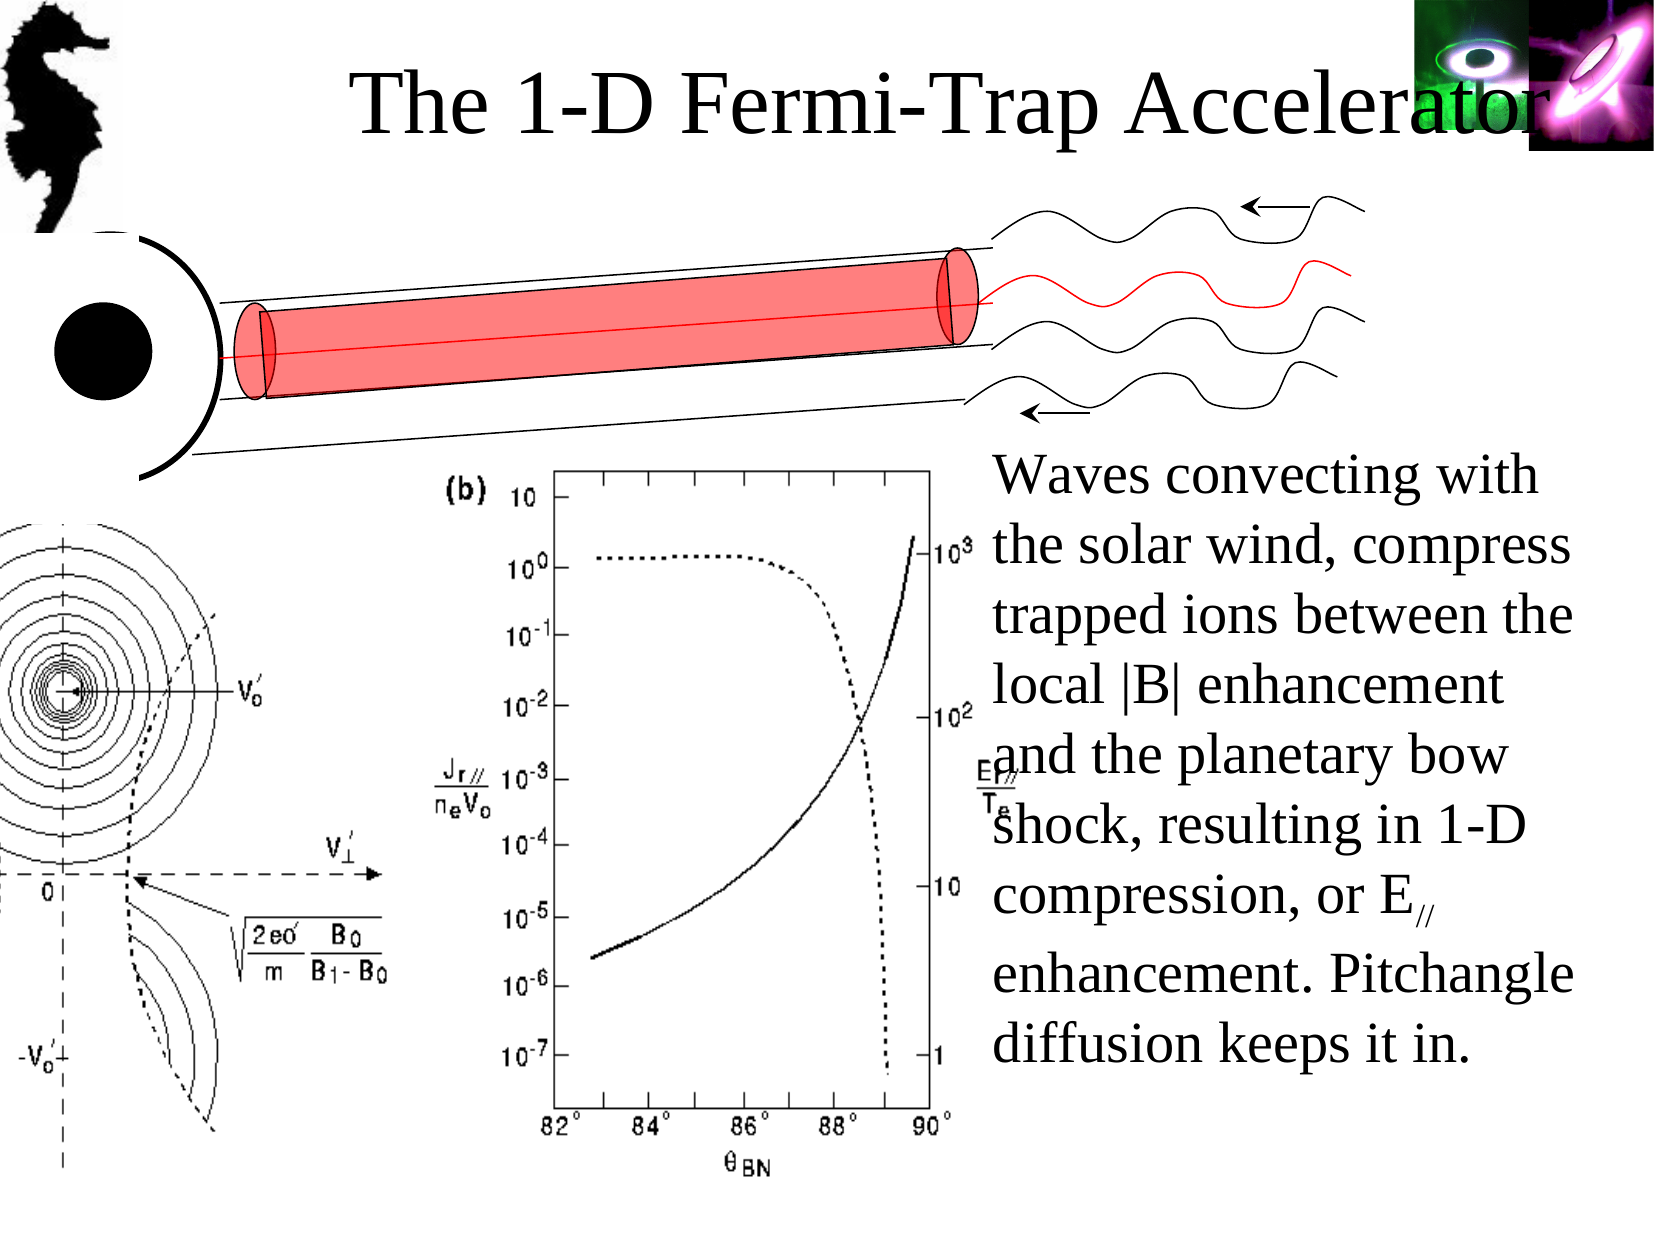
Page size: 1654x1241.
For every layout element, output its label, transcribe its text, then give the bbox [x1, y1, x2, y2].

title The 1-D Fermi-Trap Accelerator [248, 0, 1654, 207]
picture [0, 454, 1048, 1182]
text_box [234, 247, 979, 400]
text_box [0, 234, 152, 524]
picture [138, 454, 174, 475]
picture [0, 0, 123, 234]
text_box Waves convecting with the solar wind, compress trapped ions between the local |B| enhancement and the planetary bow shock, resulting in 1-D compression, or E// enhancement. Pitchangle diffusion keeps it in. [978, 427, 1654, 1083]
